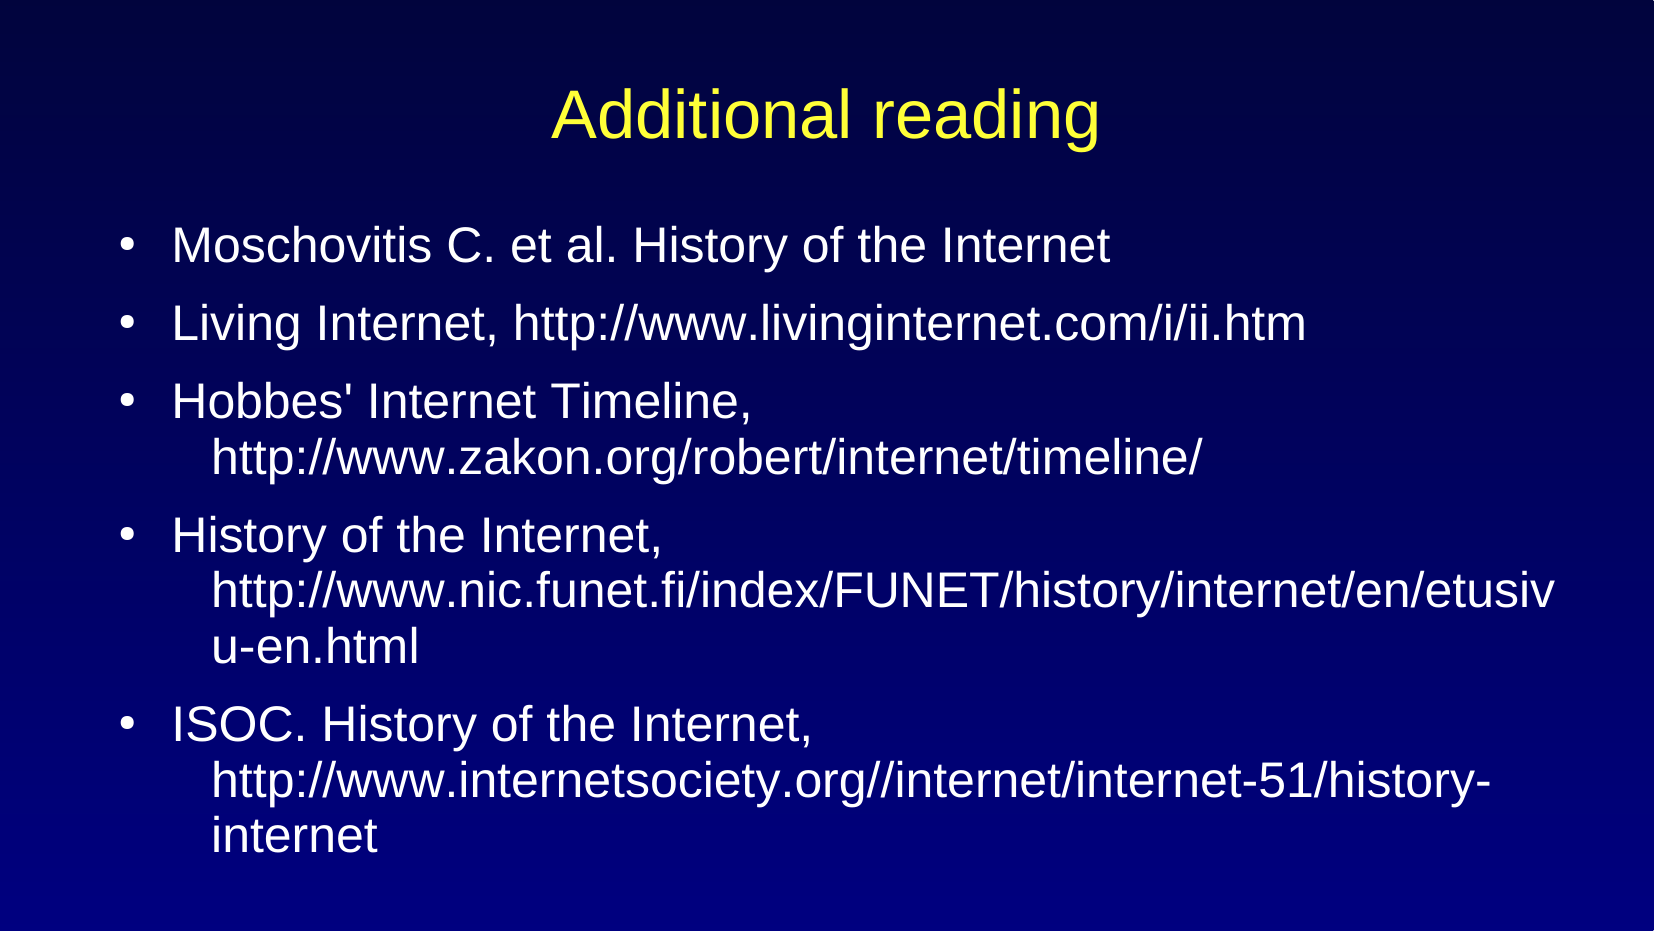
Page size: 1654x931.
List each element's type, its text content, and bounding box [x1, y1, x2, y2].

title Additional reading [82, 37, 1571, 193]
list Moschovitis C. et al. History of the Internet Living Internet, http://www.livinginternet.com/i/ii.htm Hobbes' Internet Timeline, http://www.zakon.org/robert/internet/timeline/ History of the Internet, http://www.nic.funet.fi/index/FUNET/history/internet/en/etusivu-en.html ISOC. History of the Internet, http://www.internetsociety.org//internet/internet-51/history-internet [87, 217, 1576, 864]
